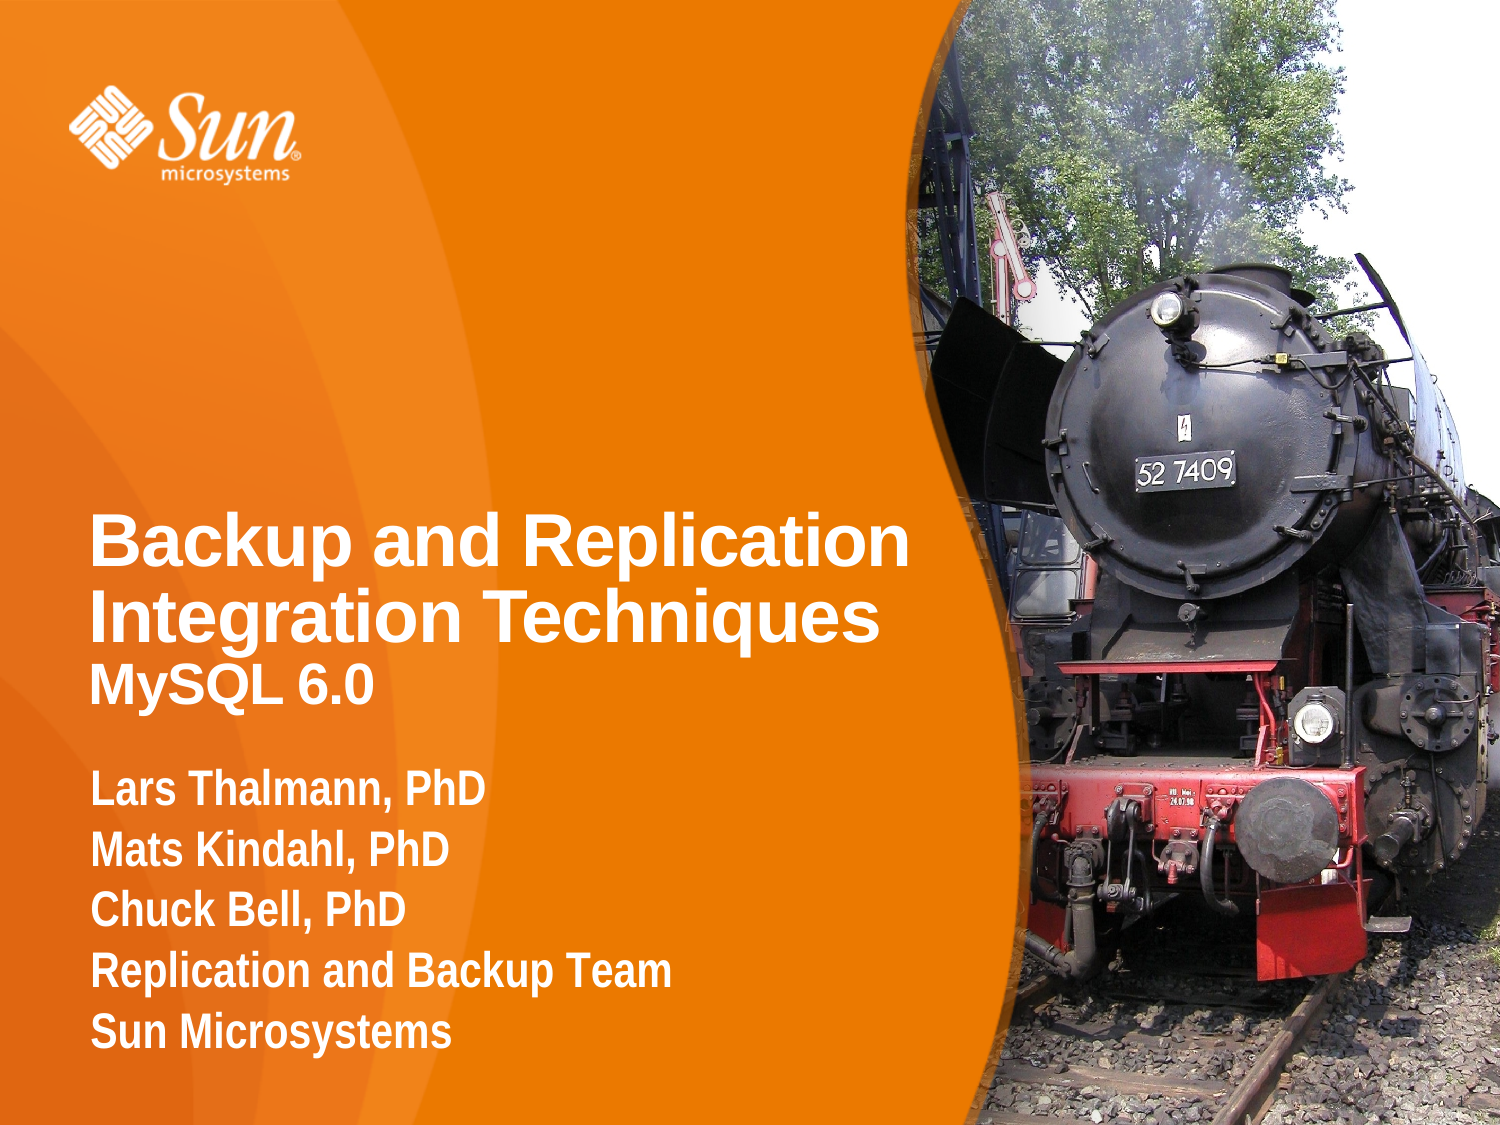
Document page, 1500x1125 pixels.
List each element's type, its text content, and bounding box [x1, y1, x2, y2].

picture [0, 0, 1500, 1125]
text_box 9 [1368, 1081, 1466, 1125]
title Backup and Replication Integration Techniques MySQL 6.0 [88, 355, 975, 716]
list Lars Thalmann, PhD Mats Kindahl, PhD Chuck Bell, PhD Replication and Backup Team Sun Microsystems [90, 766, 1080, 1063]
